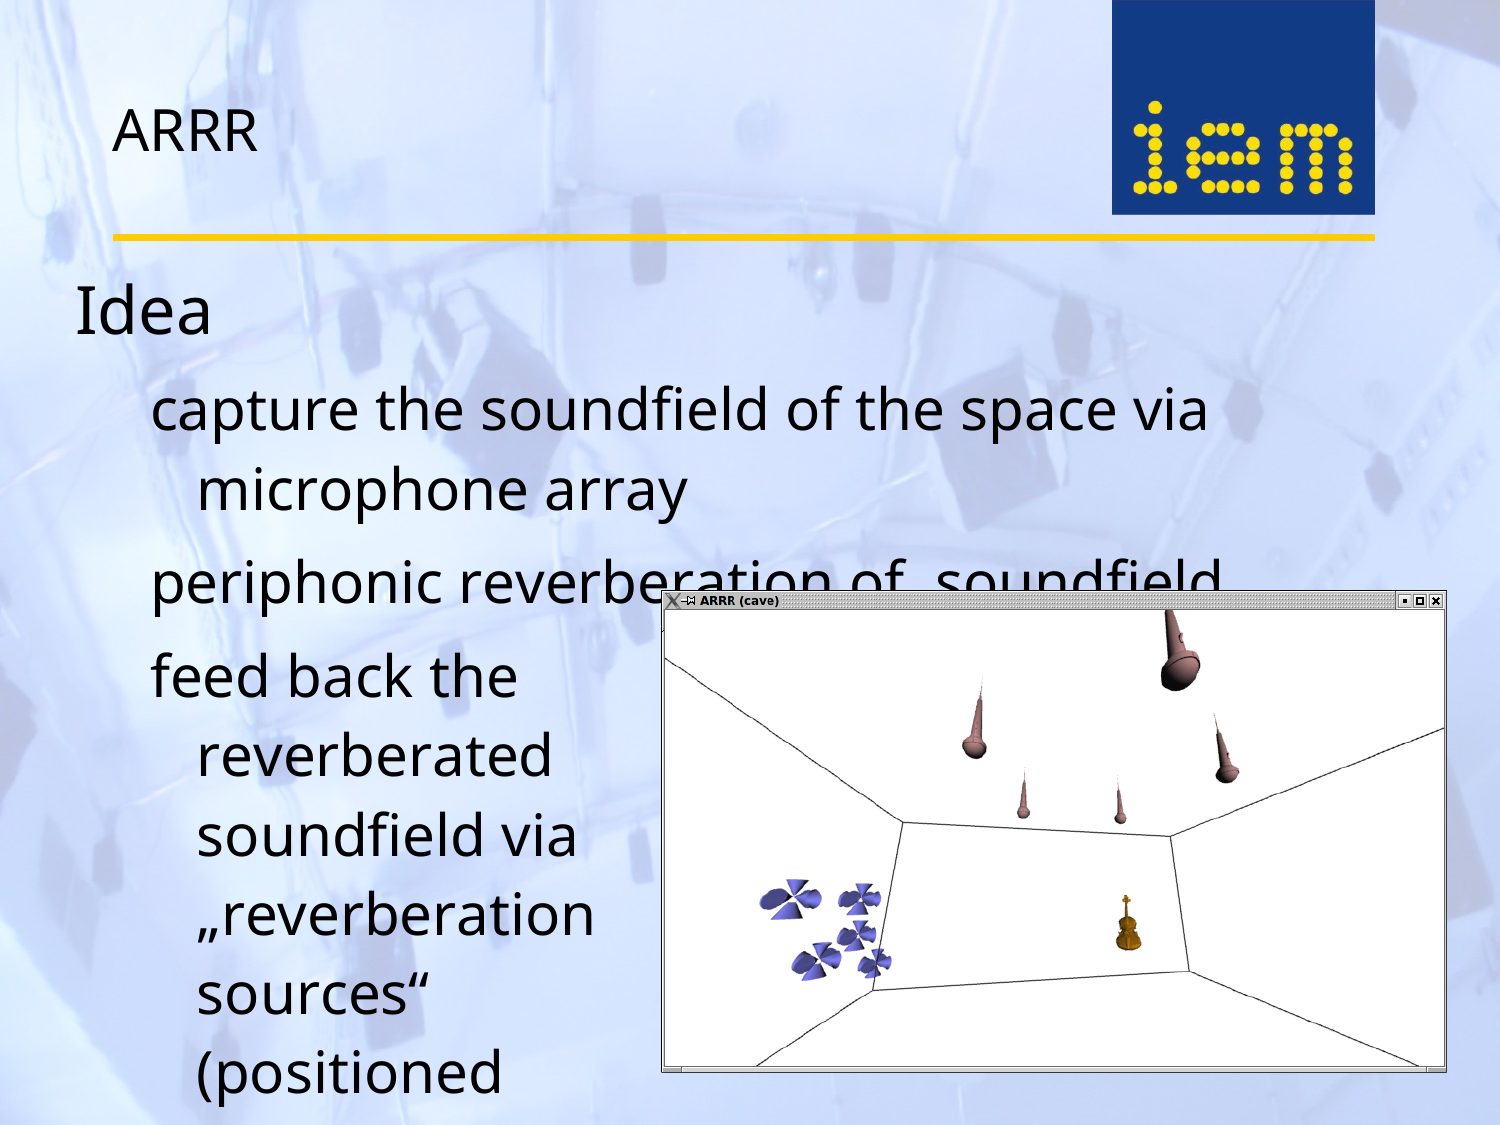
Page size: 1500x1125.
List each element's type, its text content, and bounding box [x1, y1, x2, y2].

list Idea capture the soundfield of the space via microphone array periphonic reverberation of soundfield feed back the reverberated soundfield via „reverberation sources“ (positioned in space) [75, 263, 1425, 1091]
title ARRR [112, 42, 1375, 216]
picture [0, 0, 1500, 1125]
